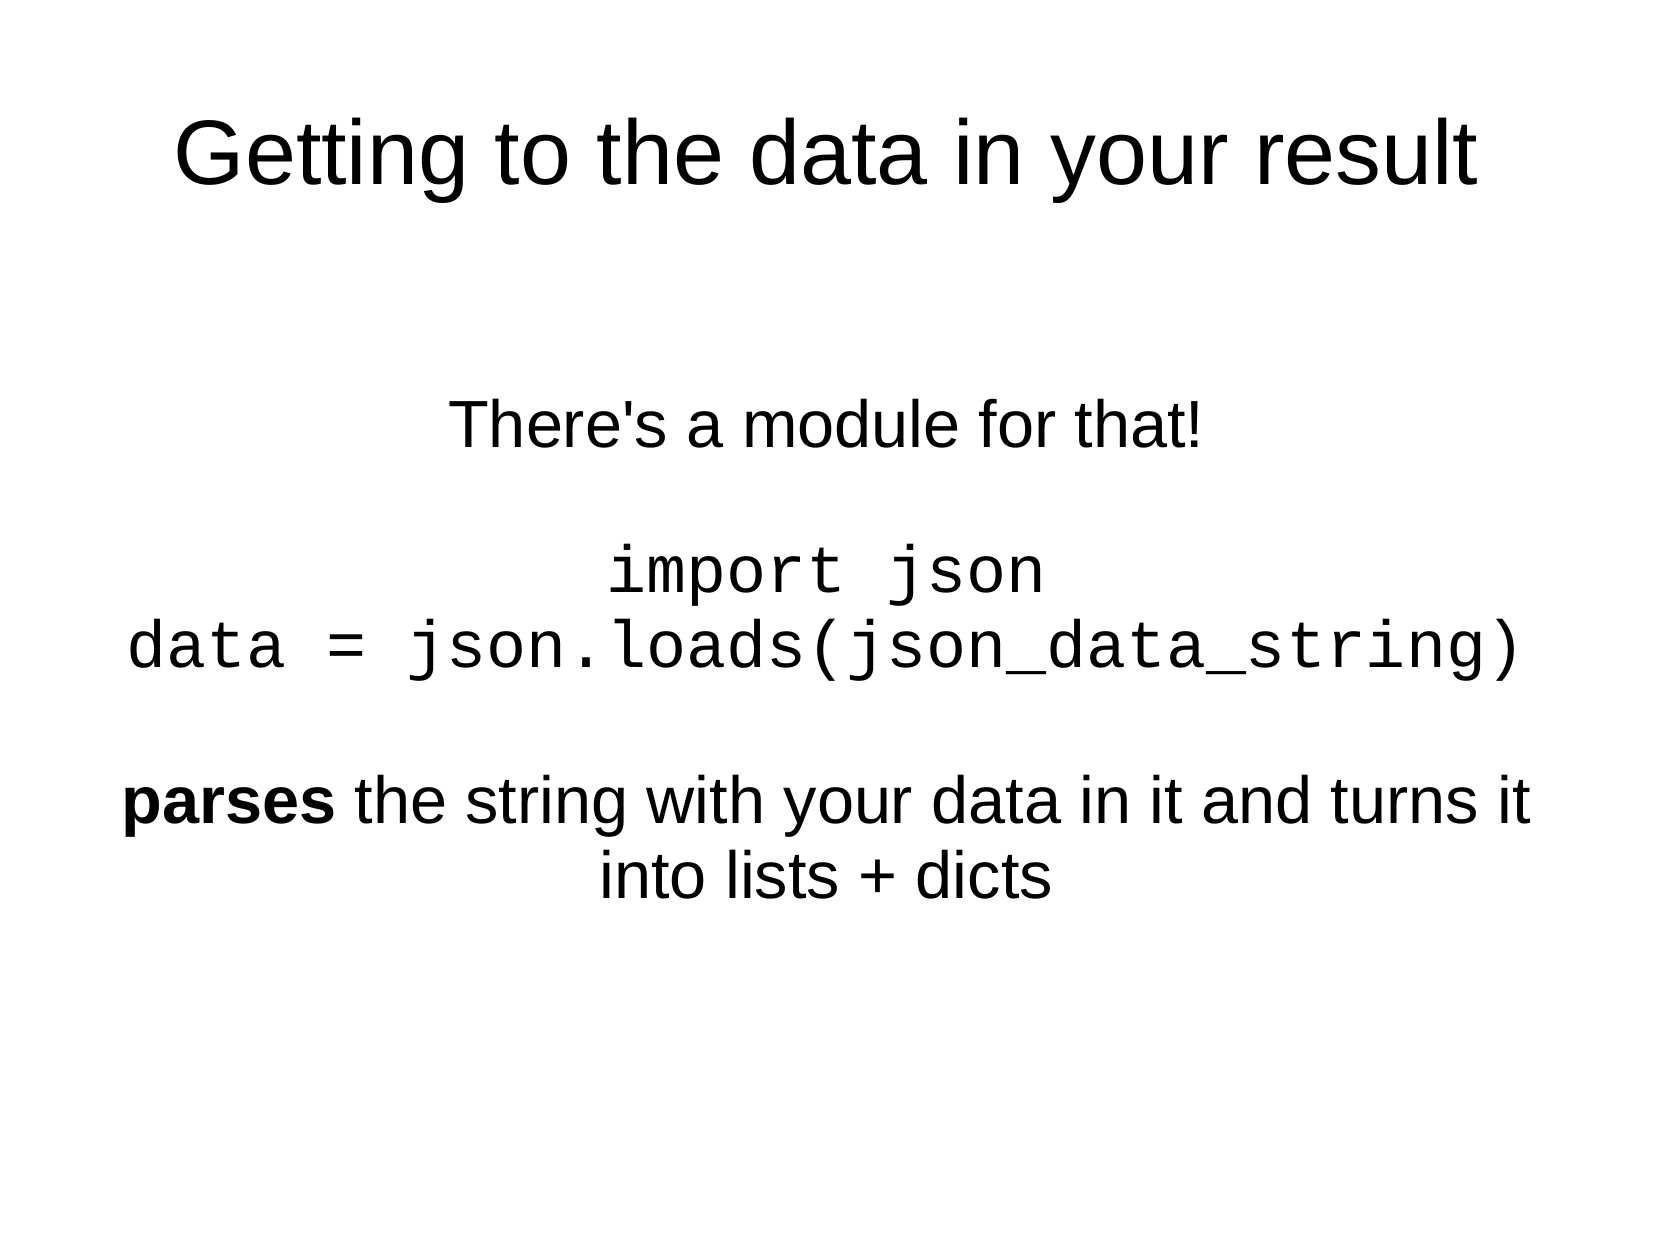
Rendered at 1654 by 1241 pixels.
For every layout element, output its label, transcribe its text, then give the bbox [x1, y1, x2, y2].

title Getting to the data in your result [82, 49, 1571, 257]
subtitle There's a module for that! import json data = json.loads(json_data_string) parses the string with your data in it and turns it into lists + dicts [82, 290, 1571, 1010]
